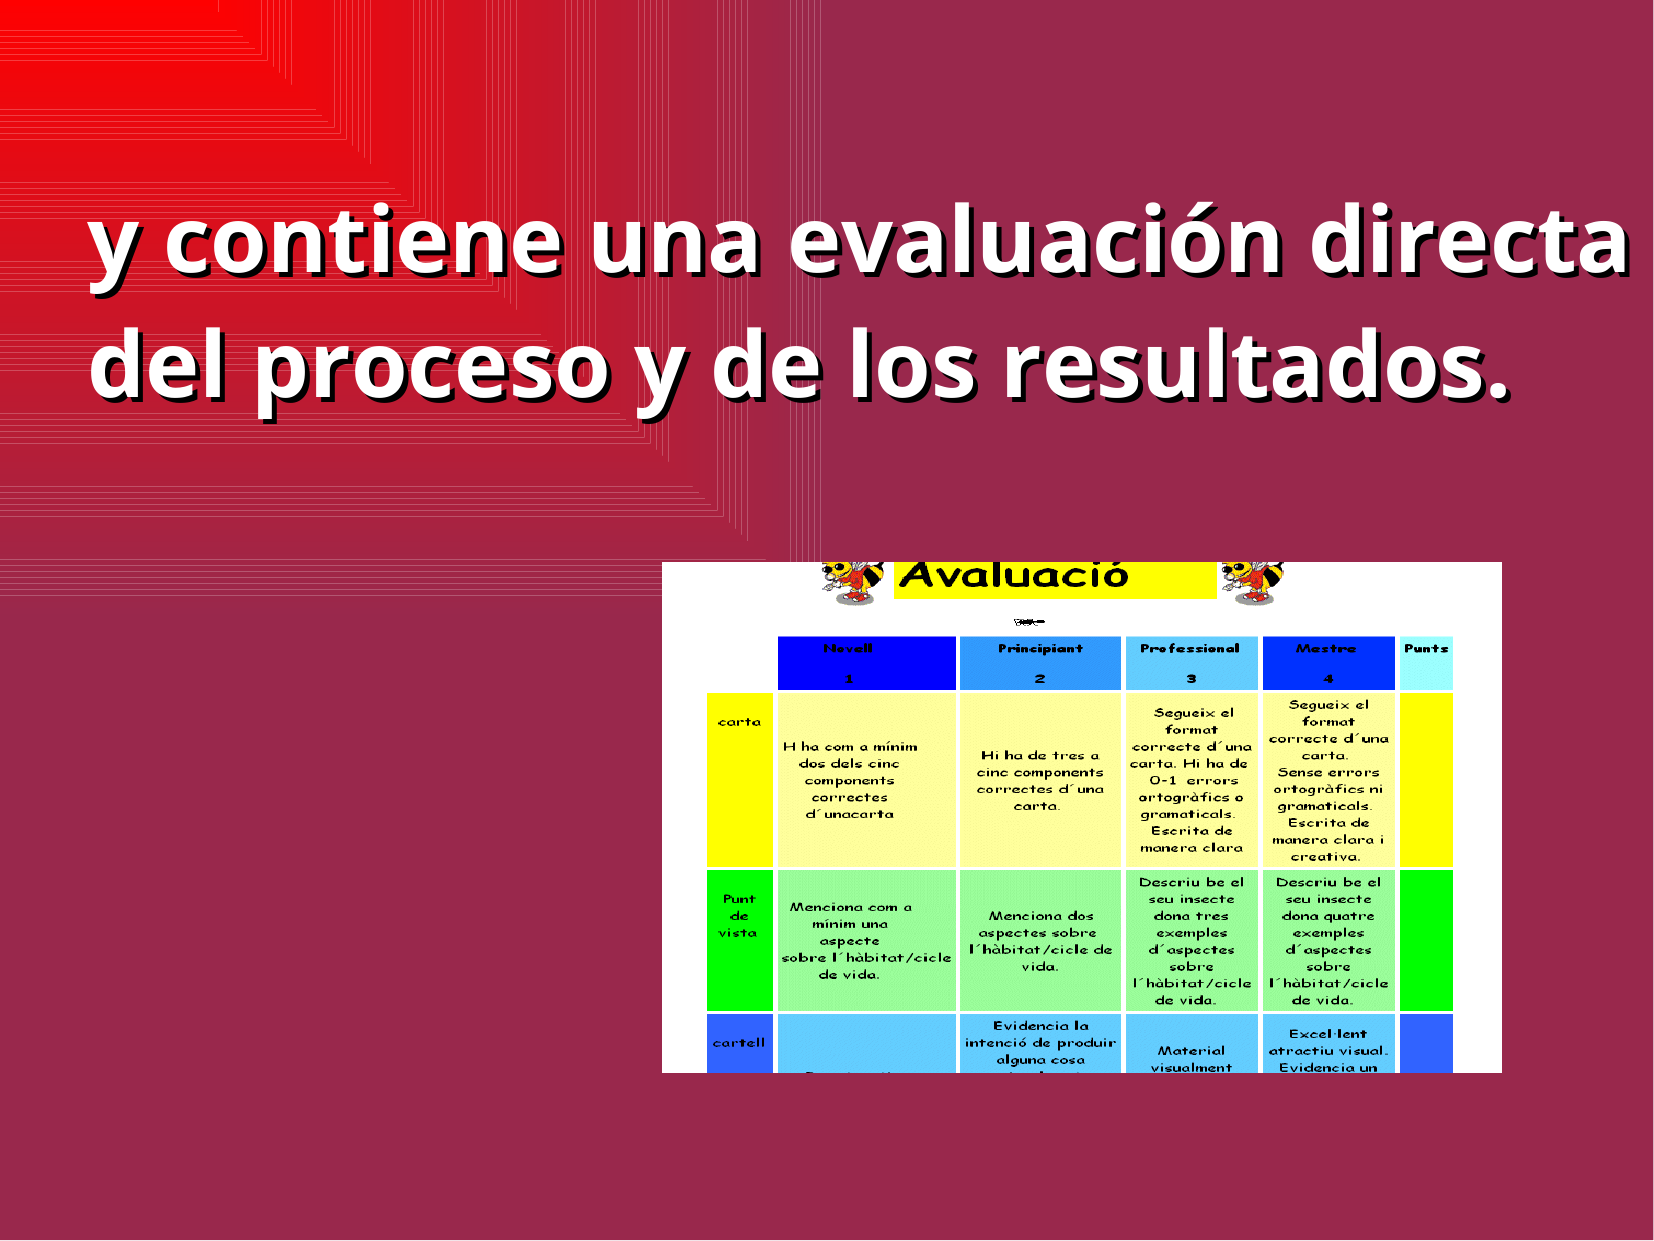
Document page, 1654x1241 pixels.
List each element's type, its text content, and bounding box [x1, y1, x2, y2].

text_box y contiene una evaluación directa del proceso y de los resultados. [87, 174, 1654, 432]
picture [662, 562, 1502, 1073]
